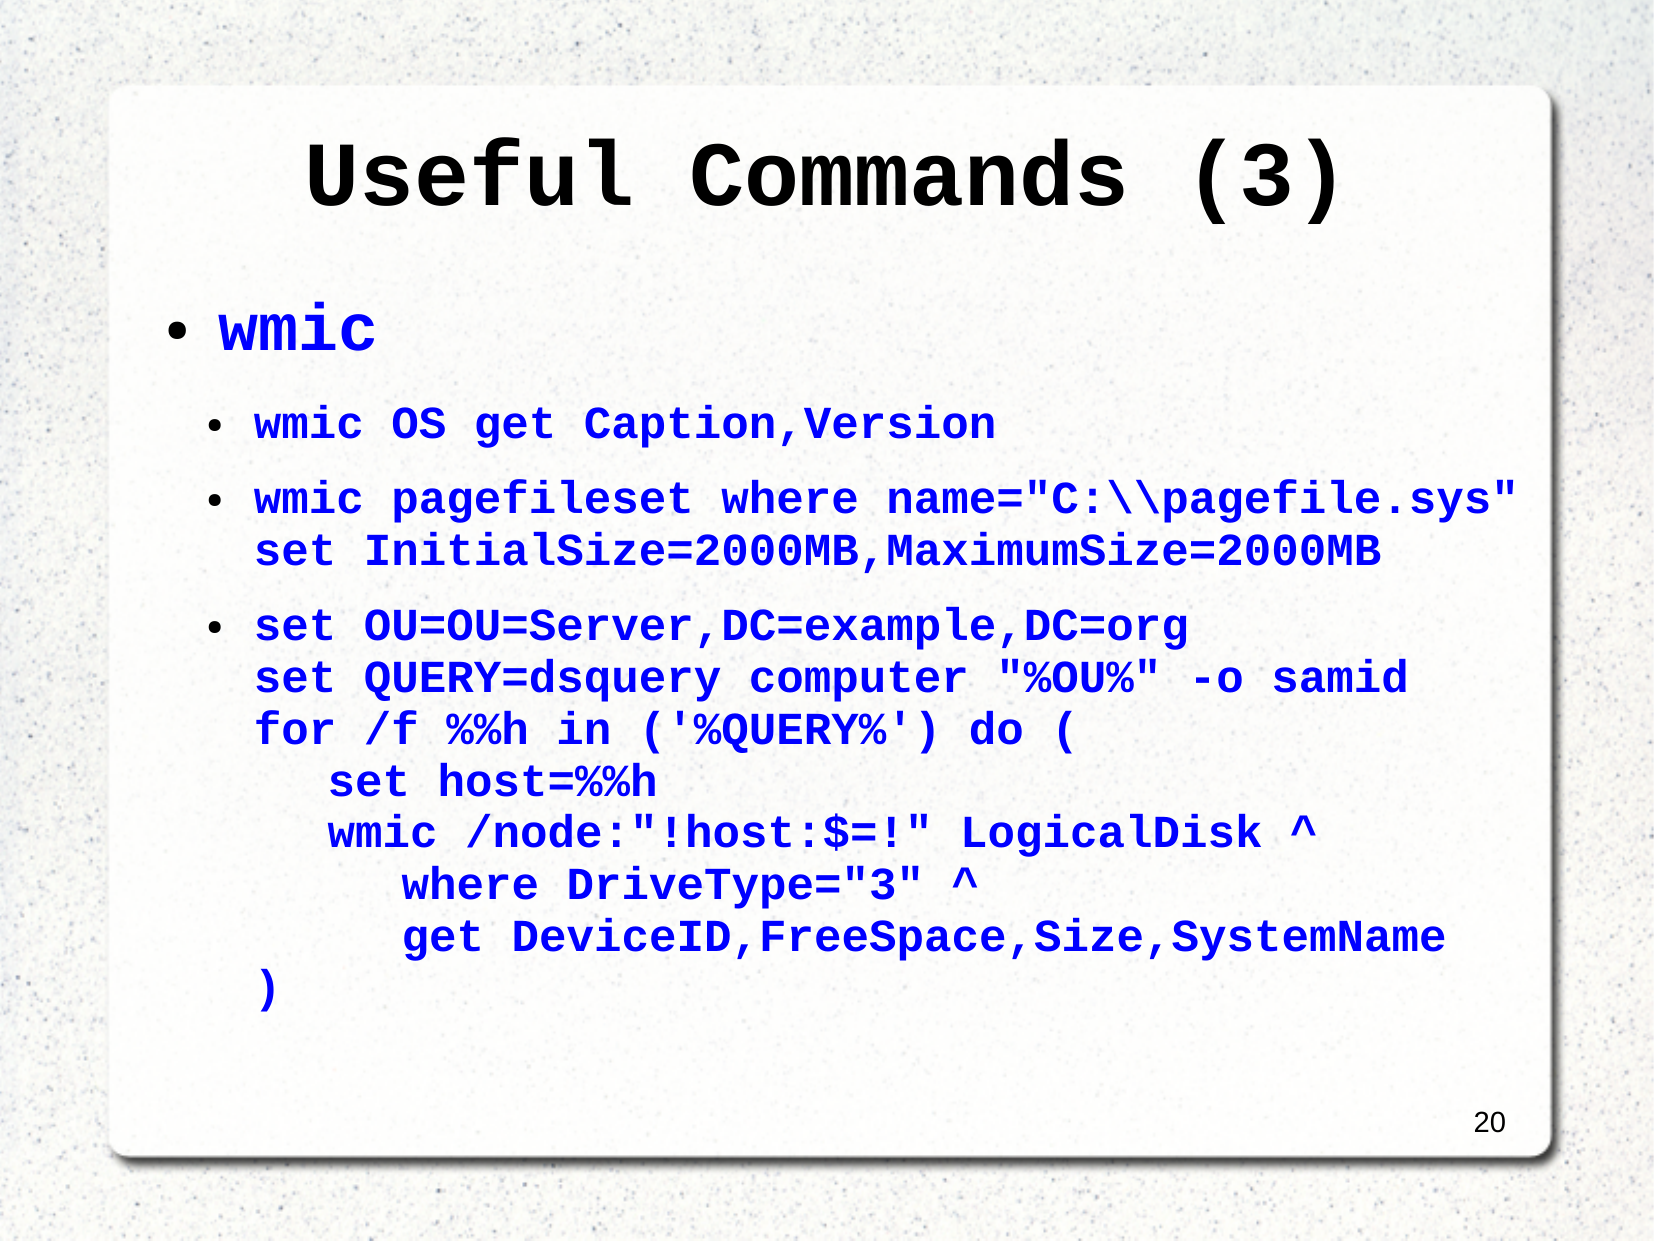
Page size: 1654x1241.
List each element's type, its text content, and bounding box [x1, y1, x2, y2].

title Useful Commands (3) [118, 96, 1536, 266]
picture [0, 0, 1654, 1241]
list wmic wmic OS get Caption,Version wmic pagefileset where name="C:\\pagefile.sys" set InitialSize=2000MB,MaximumSize=2000MB set OU=OU=Server,DC=example,DC=org set QUERY=dsquery computer "%OU%" -o samid for /f %%h in ('%QUERY%') do ( set host=%%h wmic /node:"!host:$=!" LogicalDisk ^ where DriveType="3" ^ get DeviceID,FreeSpace,Size,SystemName ) [147, 295, 1565, 1114]
